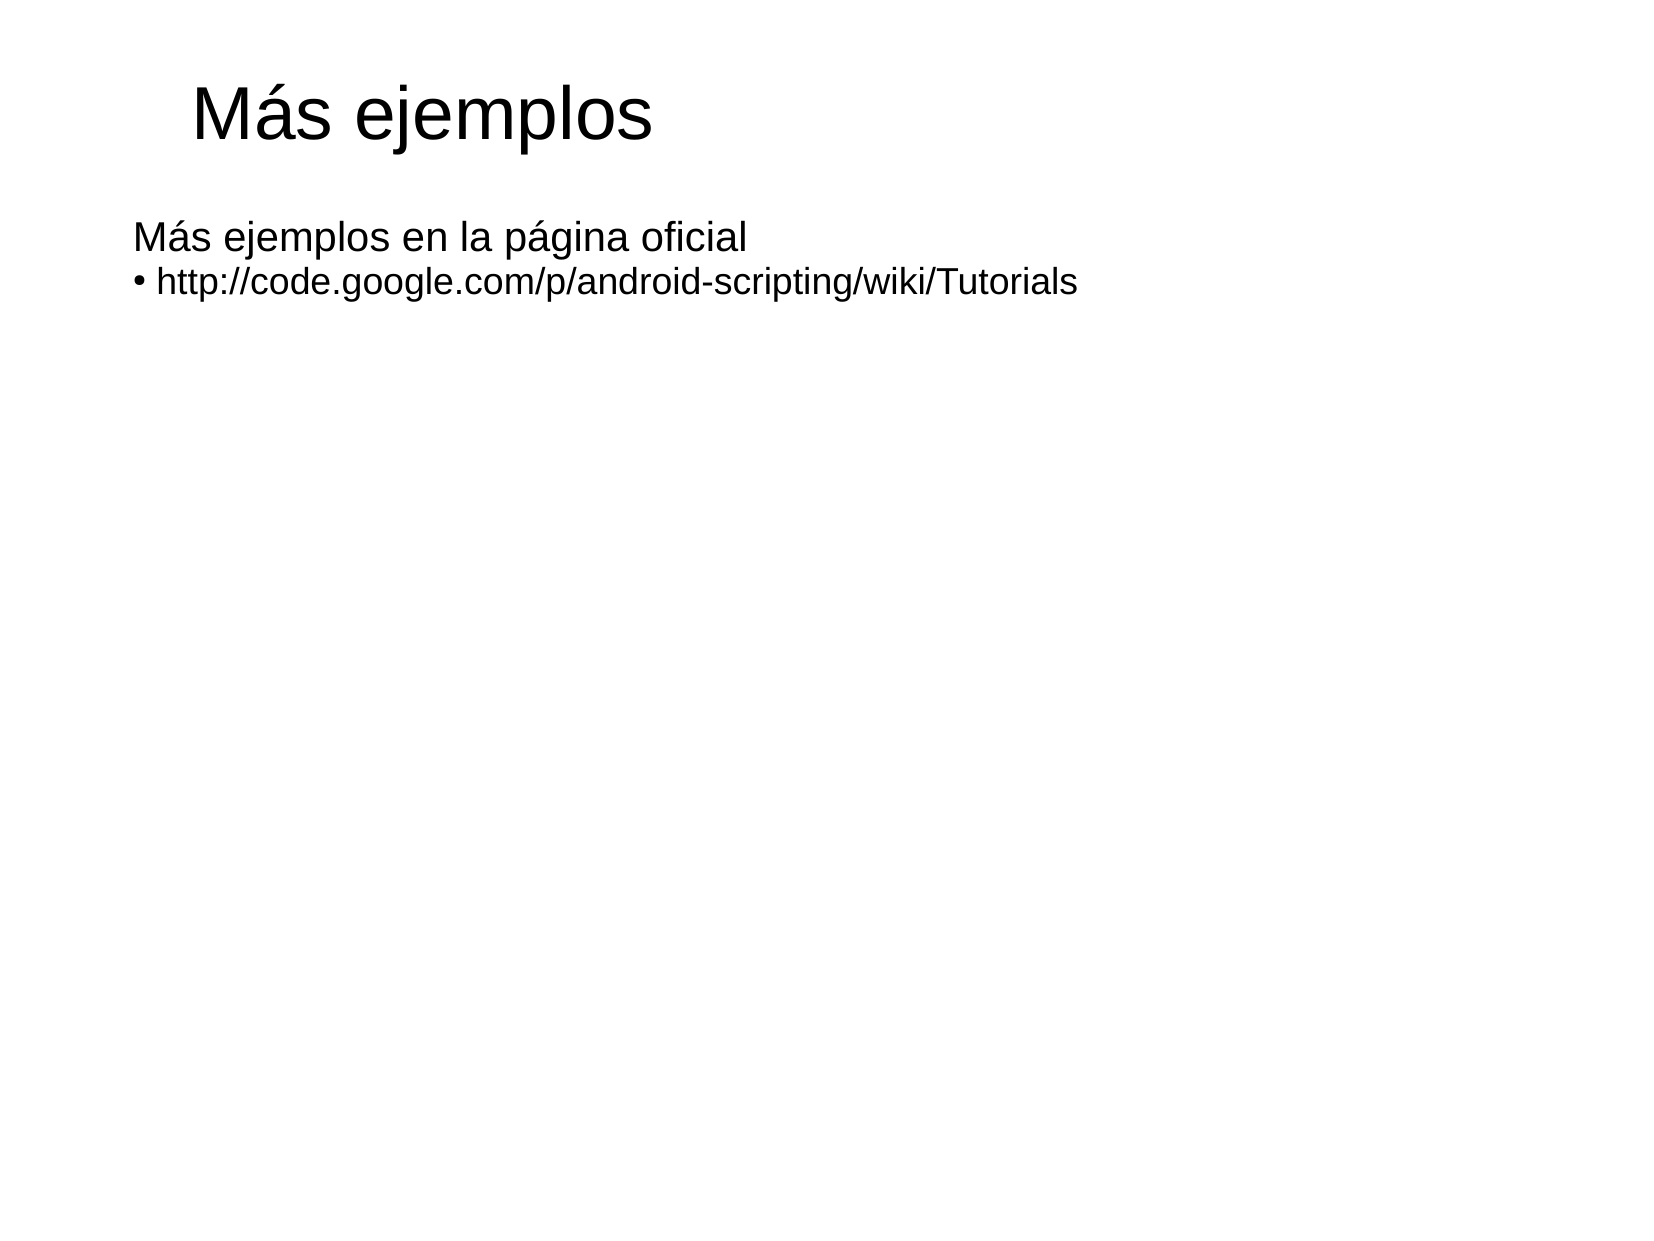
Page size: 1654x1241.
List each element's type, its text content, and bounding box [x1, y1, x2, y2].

text_box Más ejemplos en la página oficial http://code.google.com/p/android-scripting/wiki/Tutorials [118, 206, 1565, 1093]
text_box Más ejemplos [177, 64, 1536, 163]
